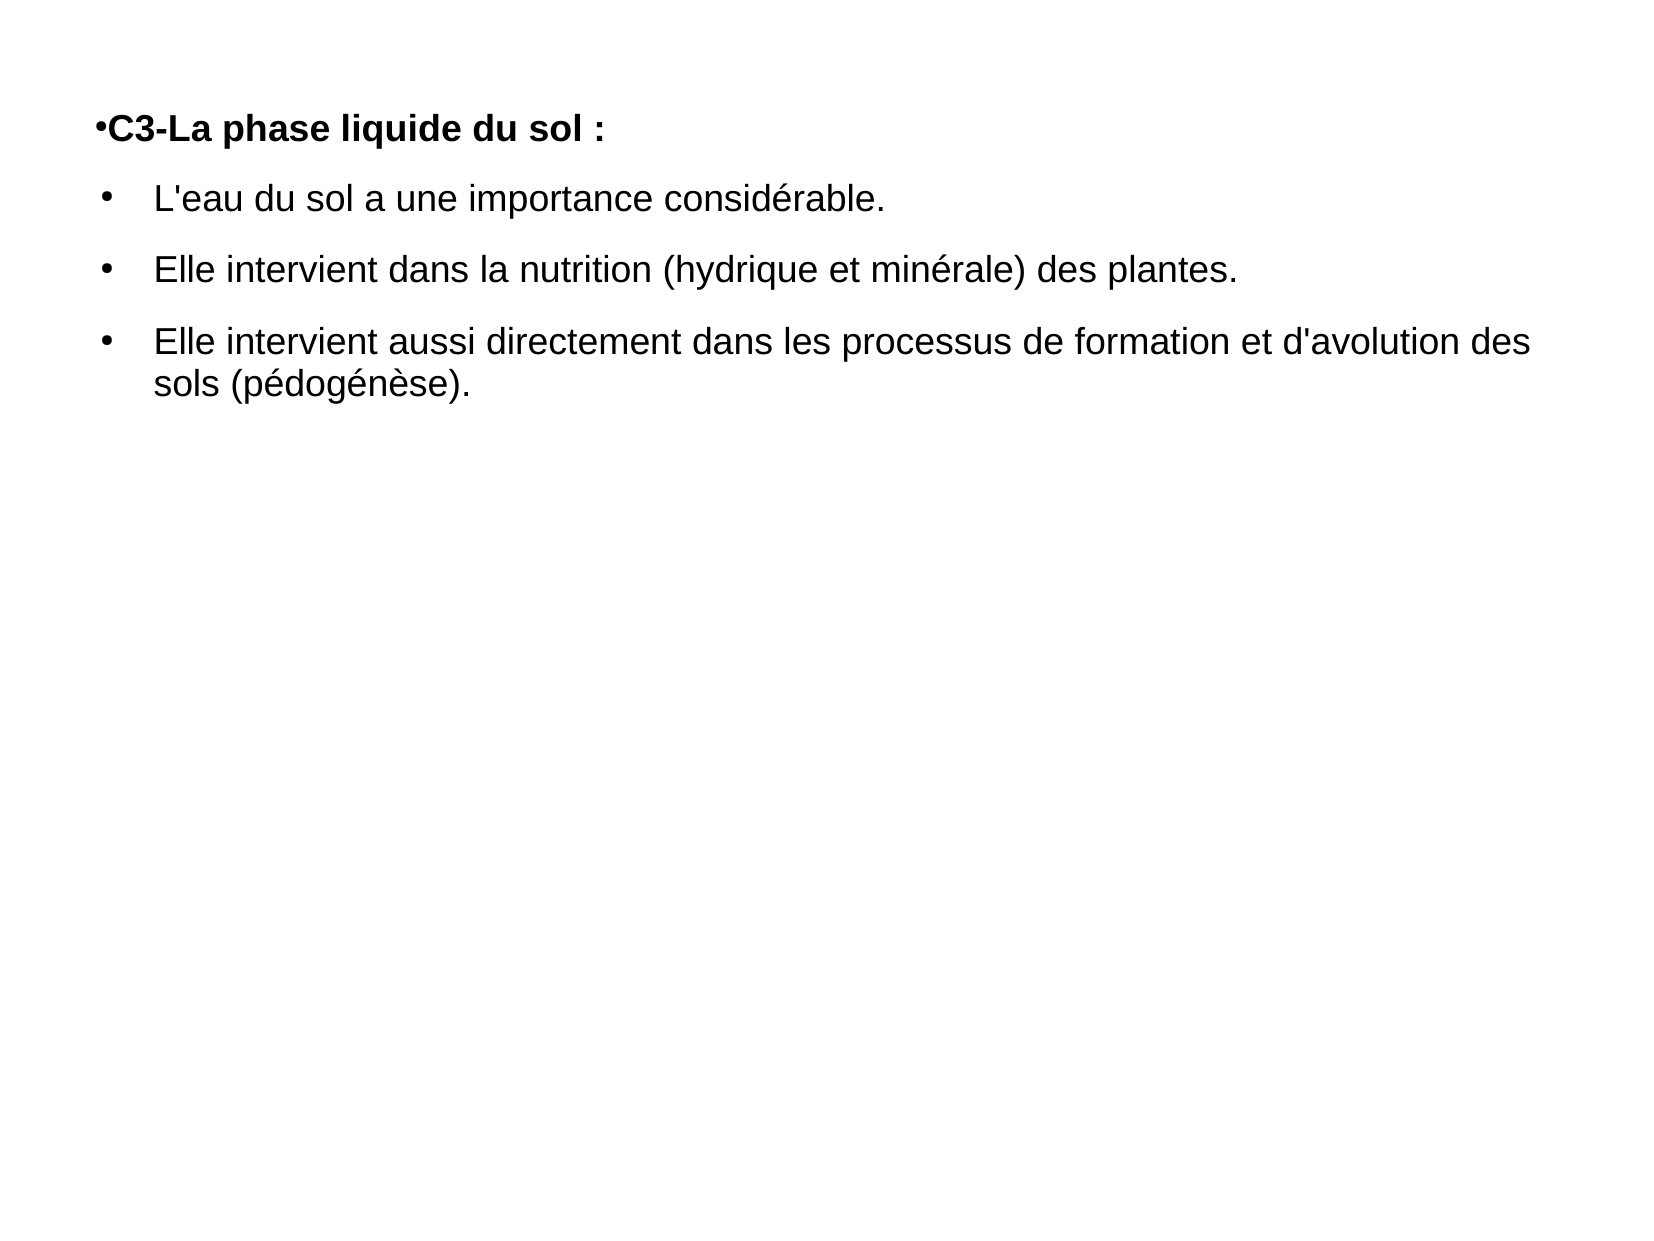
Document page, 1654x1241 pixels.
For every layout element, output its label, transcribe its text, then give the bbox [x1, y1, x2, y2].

text_box C3-La phase liquide du sol : [94, 106, 663, 150]
list L'eau du sol a une importance considérable. Elle intervient dans la nutrition (hydrique et minérale) des plantes. Elle intervient aussi directement dans les processus de formation et d'avolution des sols (pédogénèse). [82, 177, 1538, 1010]
